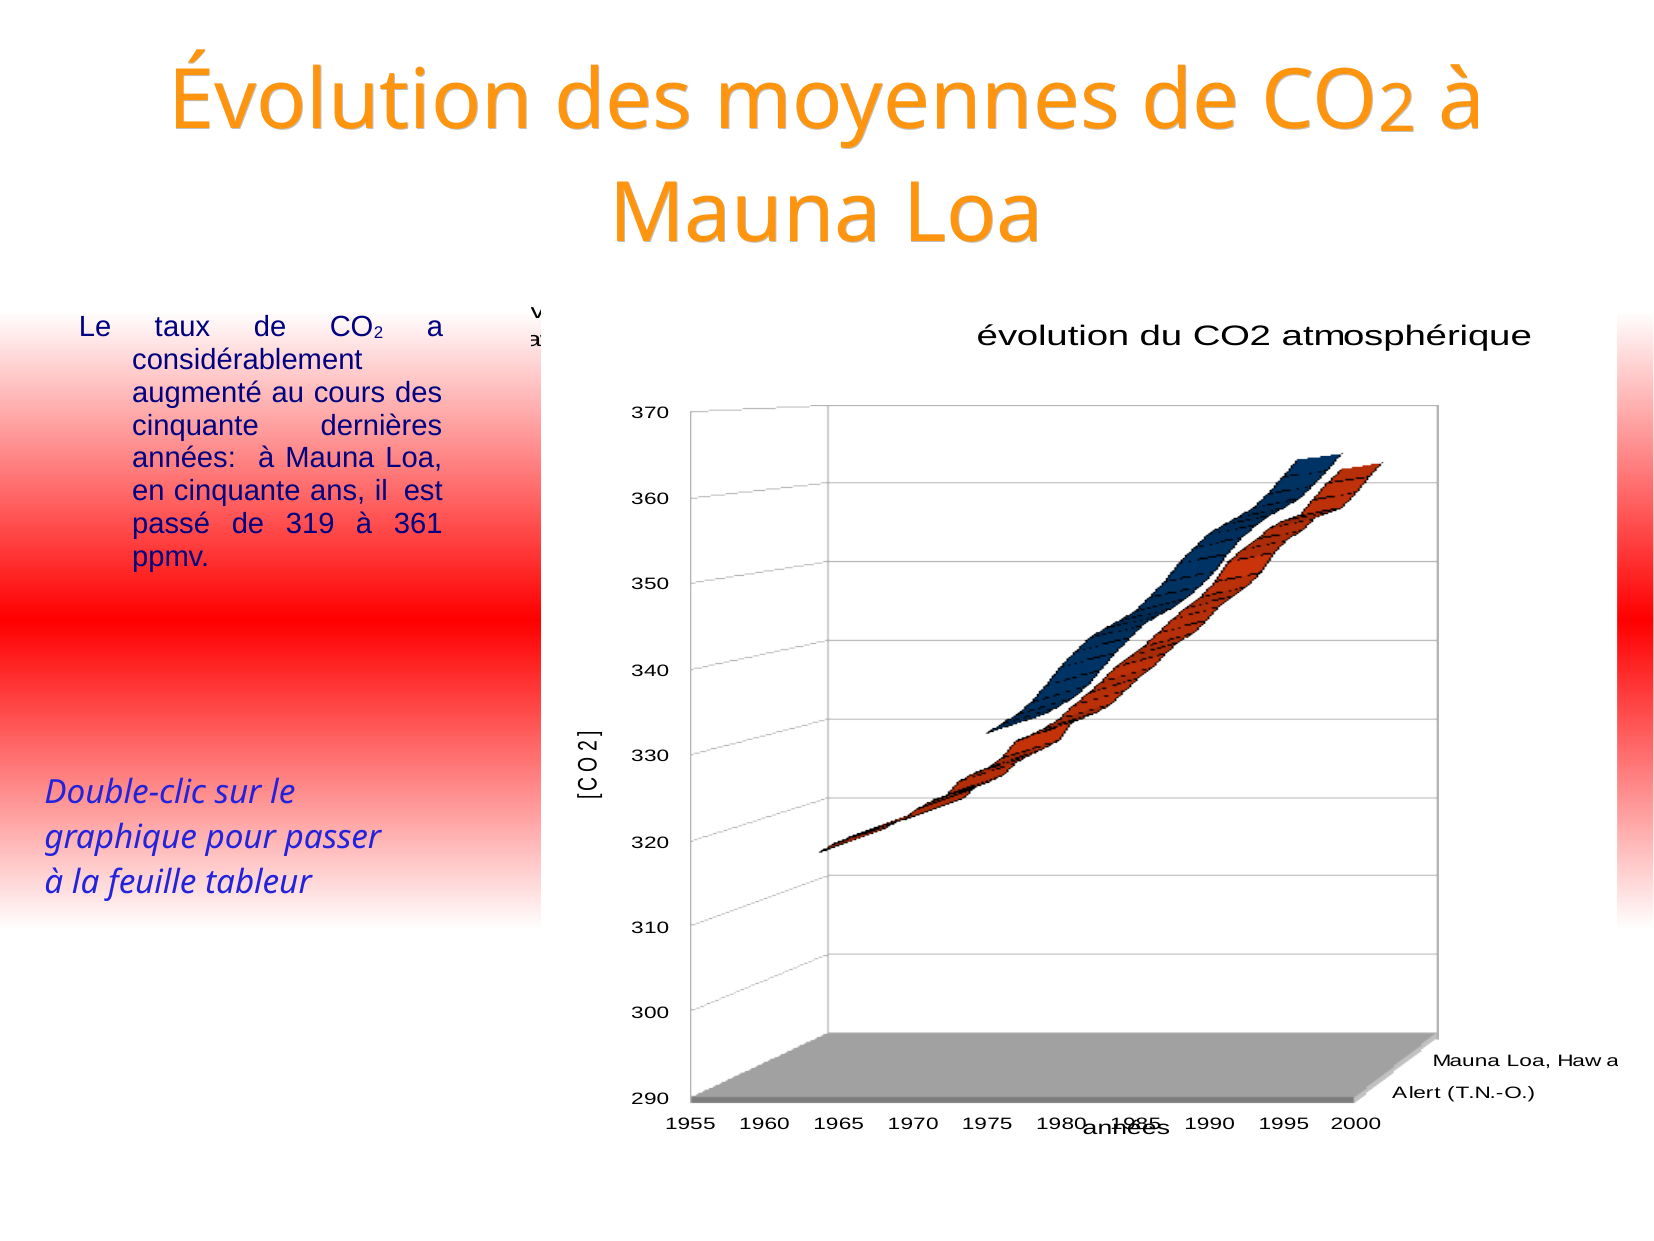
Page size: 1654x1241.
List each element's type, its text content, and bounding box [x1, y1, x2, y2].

text_box Double-clic sur le graphique pour passer à la feuille tableur [29, 760, 414, 1093]
chart [531, 297, 1618, 1146]
list Le taux de CO2 a considérablement augmenté au cours des cinquante dernières années: à Mauna Loa, en cinquante ans, il est passé de 319 à 361 ppmv. [61, 310, 443, 1182]
title Évolution des moyennes de CO2 à Mauna Loa [82, 43, 1571, 263]
